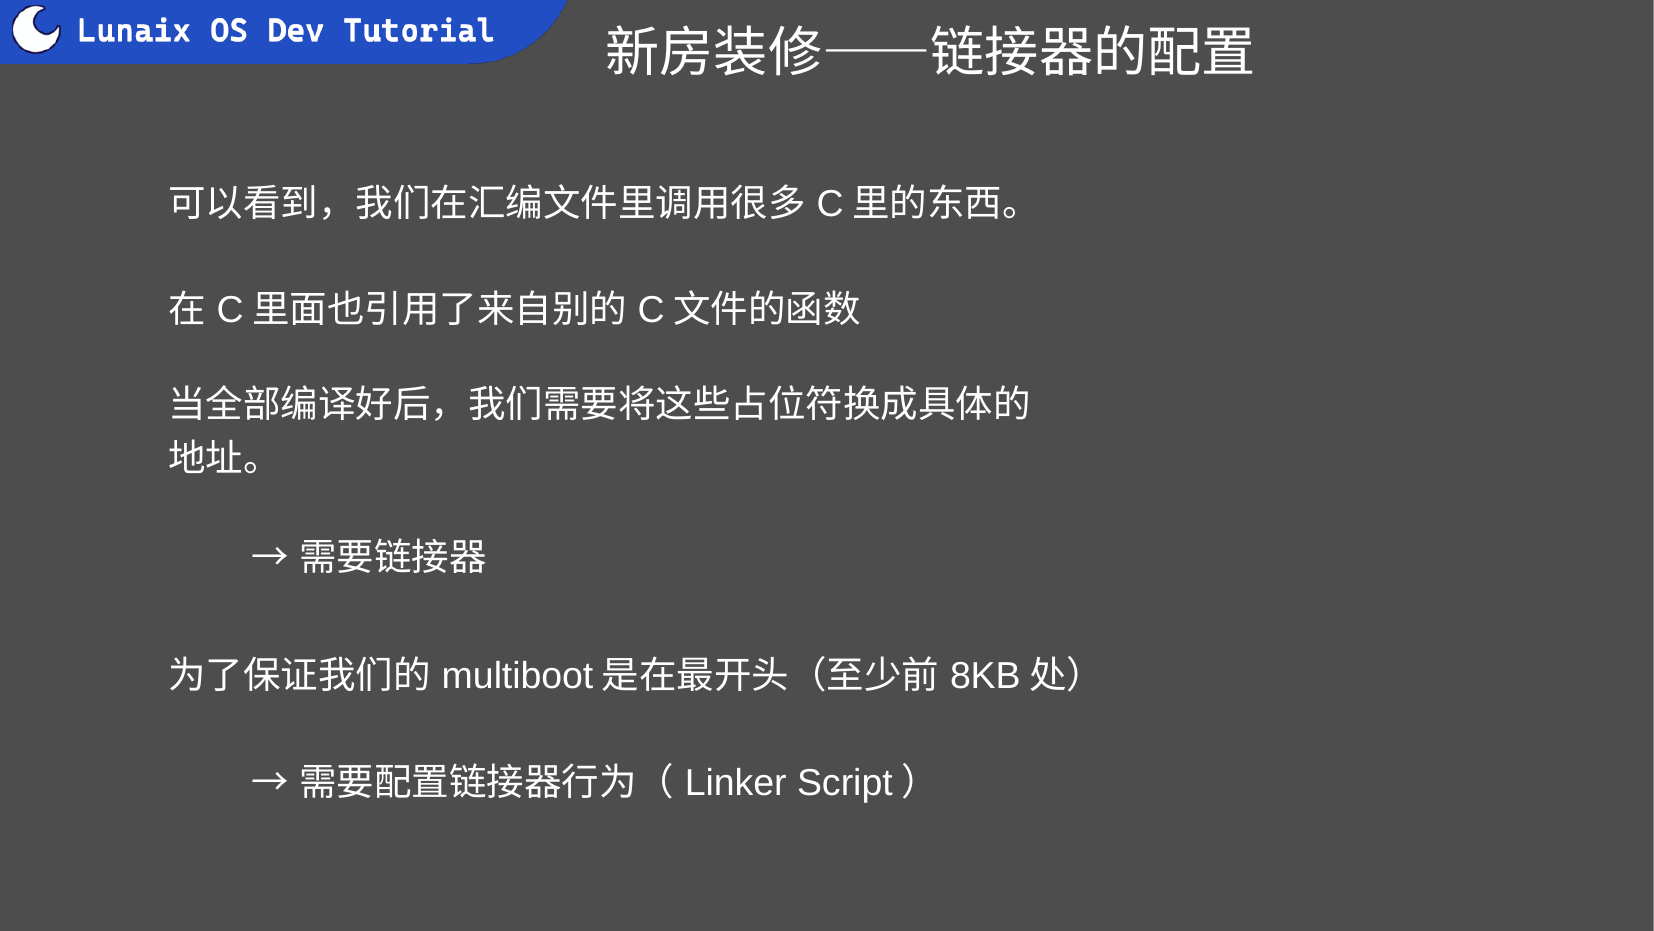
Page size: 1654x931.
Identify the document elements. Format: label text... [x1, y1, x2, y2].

text_box 为了保证我们的multiboot是在最开头（至少前8KB处） [153, 637, 1134, 709]
text_box 新房装修——链接器的配置 [590, 1, 1441, 95]
text_box →需要配置链接器行为（Linker Script） [236, 744, 1146, 815]
picture [0, 0, 1654, 931]
text_box 当全部编译好后，我们需要将这些占位符换成具体的地址。 [153, 366, 1063, 490]
text_box →需要链接器 [236, 519, 1146, 591]
text_box 在C里面也引用了来自别的C文件的函数 [153, 271, 1063, 343]
text_box 可以看到，我们在汇编文件里调用很多C里的东西。 [153, 165, 1063, 237]
